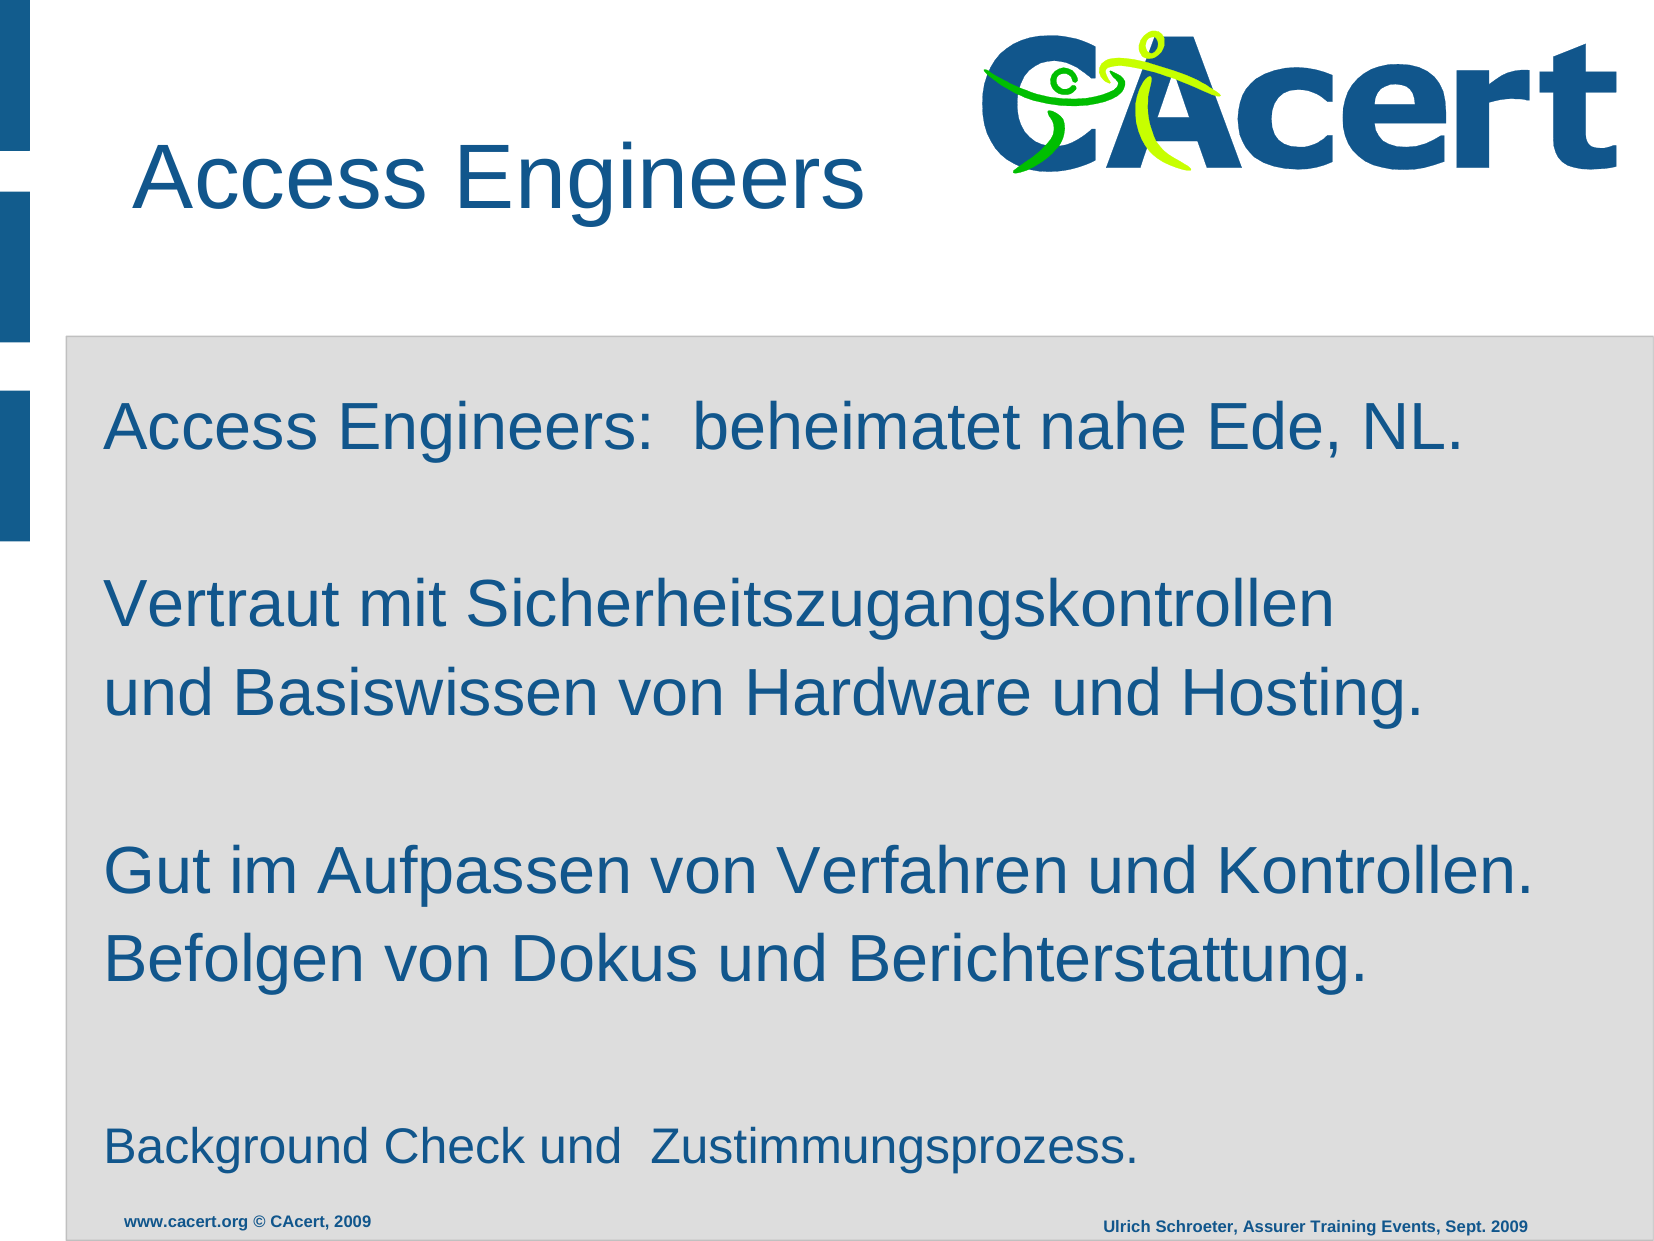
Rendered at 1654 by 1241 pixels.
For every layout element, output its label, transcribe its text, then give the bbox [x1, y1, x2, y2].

text_box Access Engineers [118, 118, 883, 236]
text_box Access Engineers: beheimatet nahe Ede, NL. Vertraut mit Sicherheitszugangskontrollen und Basiswissen von Hardware und Hosting. Gut im Aufpassen von Verfahren und Kontrollen. Befolgen von Dokus und Berichterstattung. Background Check und Zustimmungsprozess. [88, 367, 1567, 1182]
